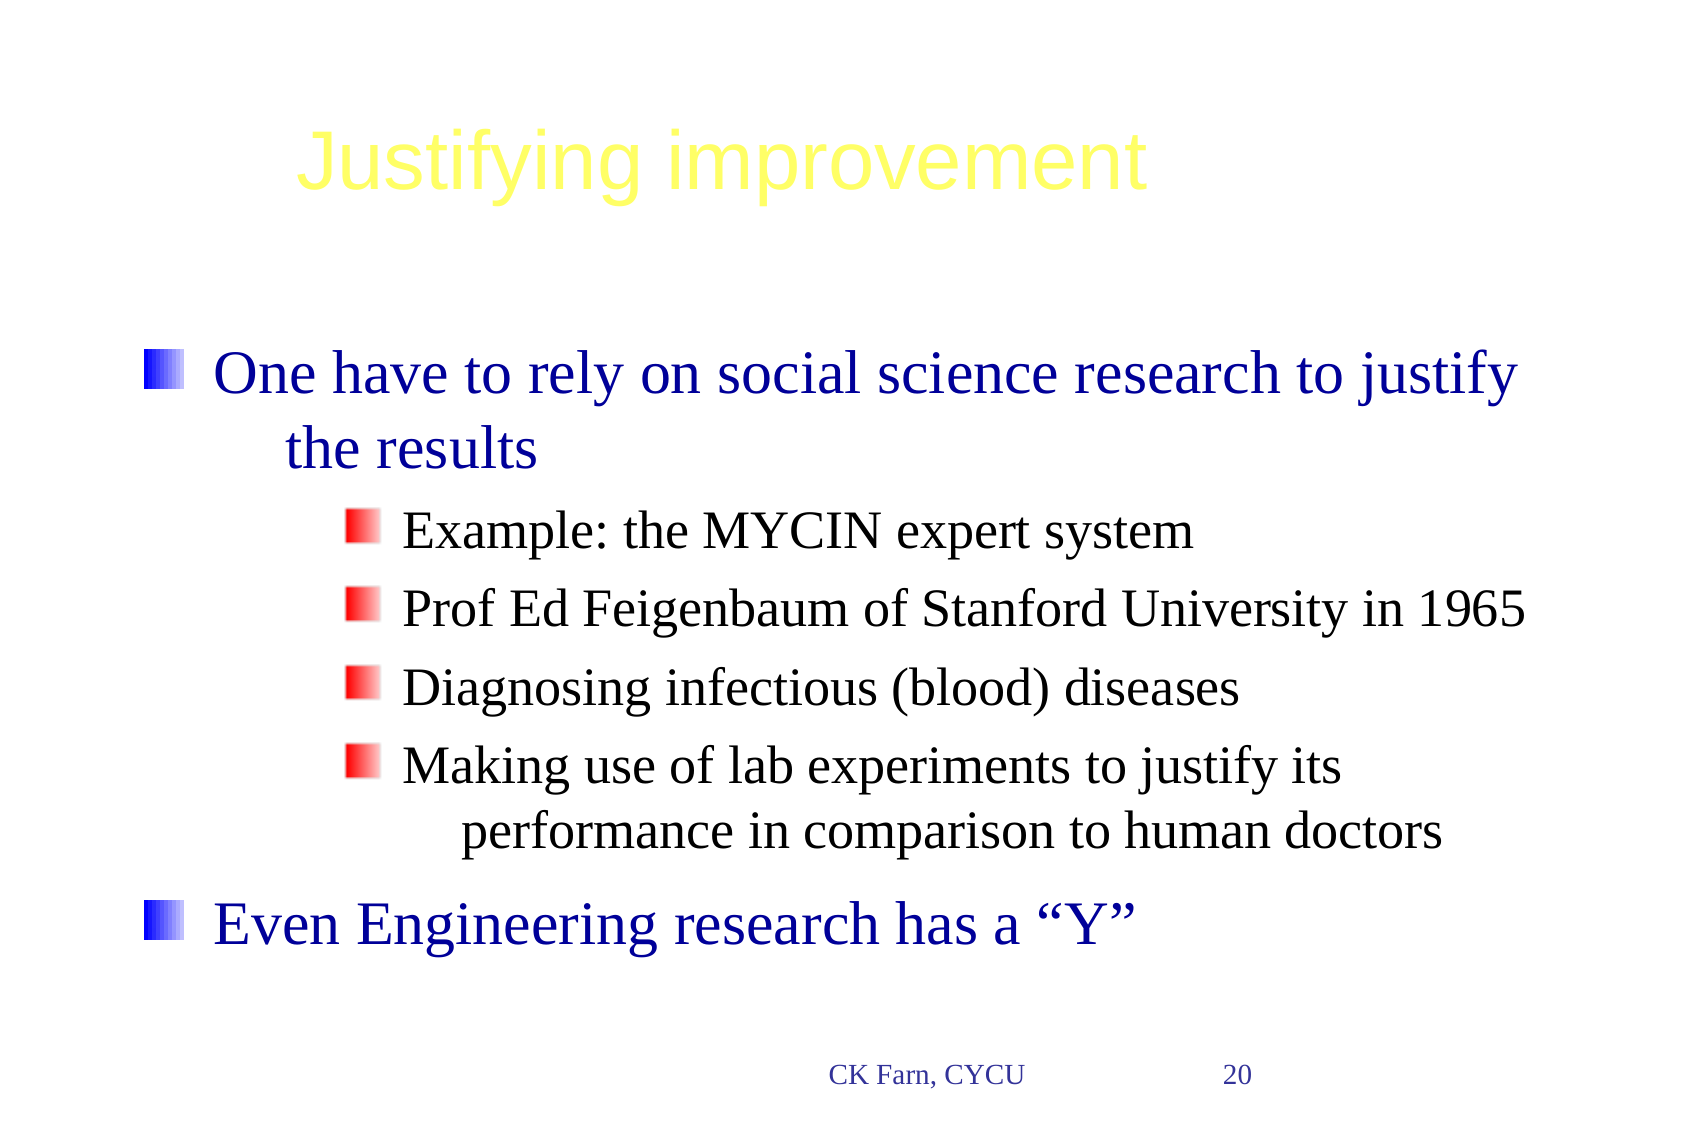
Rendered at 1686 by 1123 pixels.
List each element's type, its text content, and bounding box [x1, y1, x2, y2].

list One have to rely on social science research to justify the results Example: the MYCIN expert system Prof Ed Feigenbaum of Stanford University in 1965 Diagnosing infectious (blood) diseases Making use of lab experiments to justify its performance in comparison to human doctors Even Engineering research has a “Y” [126, 324, 1560, 999]
slide_number 4 [1207, 1048, 1560, 1123]
title Justifying improvement [280, 62, 1560, 250]
footer CK Farn, CYCU [660, 1048, 1194, 1123]
